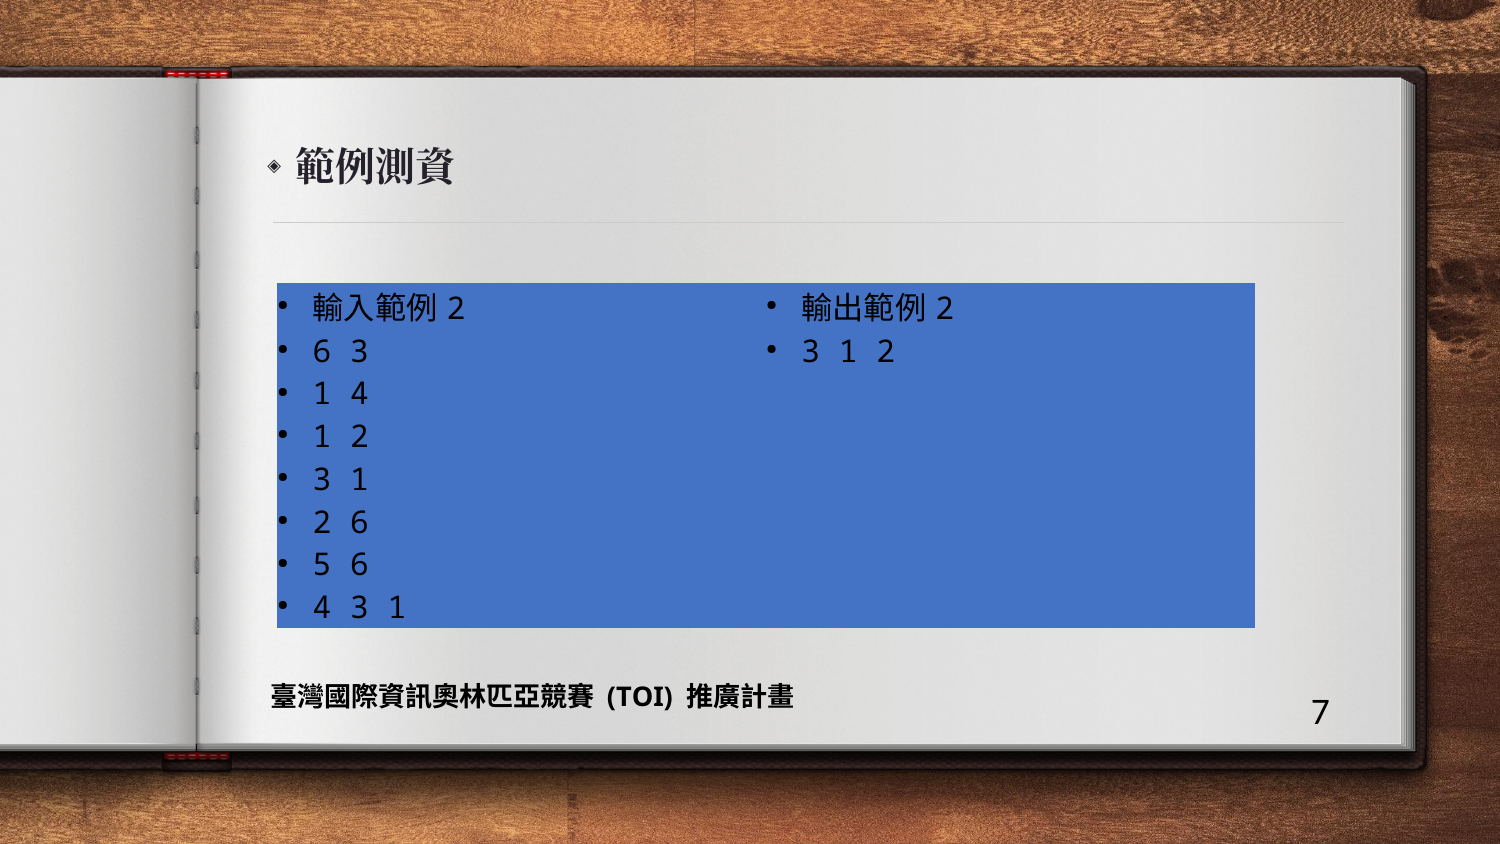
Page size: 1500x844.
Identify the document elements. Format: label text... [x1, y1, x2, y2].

list 範例測資 [252, 126, 1194, 205]
table_header 輸入範例2 6 3 1 4 1 2 3 1 2 6 5 6 4 3 1 [277, 283, 766, 628]
text_box [1295, 672, 1386, 737]
table_header 輸出範例2 3 1 2 [766, 283, 1255, 628]
